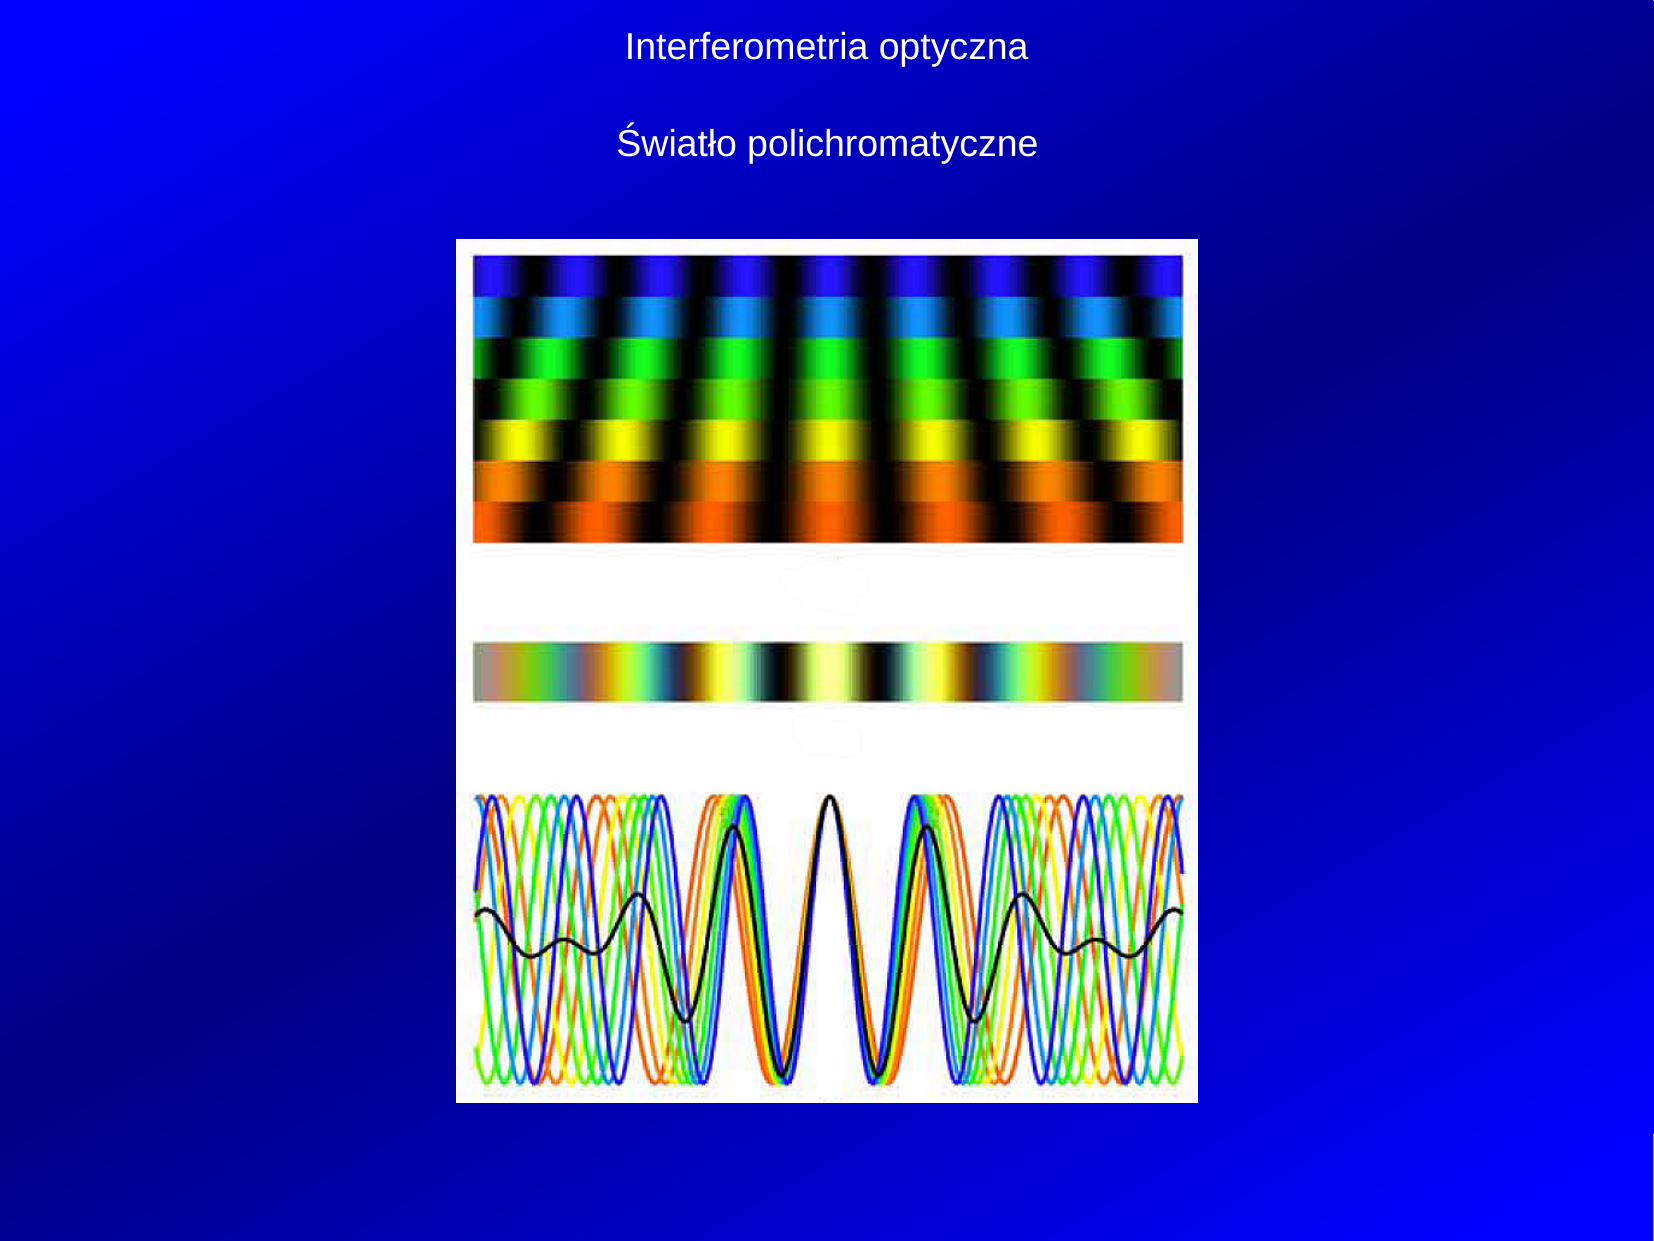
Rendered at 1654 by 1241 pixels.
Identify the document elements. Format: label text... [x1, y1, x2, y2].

text_box Interferometria optyczna [610, 18, 1044, 76]
text_box Światło polichromatyczne [601, 115, 1054, 173]
picture [456, 239, 1198, 1103]
